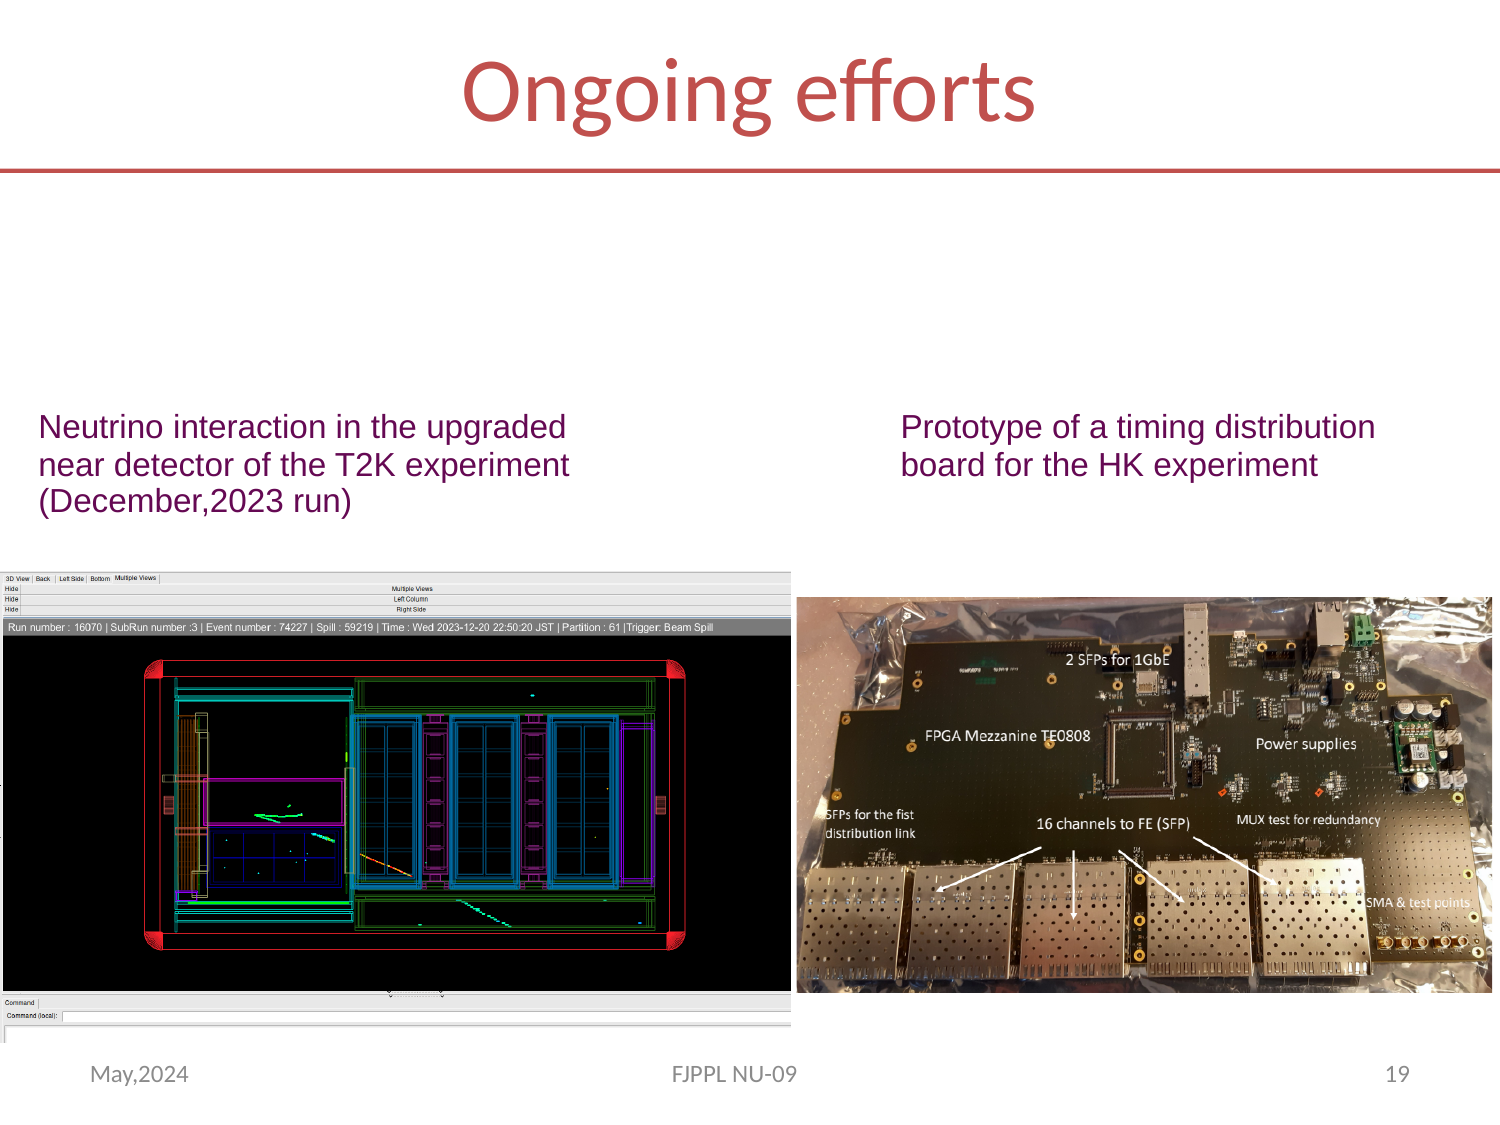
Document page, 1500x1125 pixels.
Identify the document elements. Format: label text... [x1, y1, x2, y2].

picture [0, 571, 791, 1043]
text_box Neutrino interaction in the upgraded near detector of the T2K experiment (December,2023 run) [23, 401, 615, 566]
text_box FJPPL NU-09 [464, 1042, 1005, 1103]
picture [796, 597, 1493, 993]
text_box Prototype of a timing distribution board for the HK experiment [885, 401, 1477, 519]
text_box <number> [1074, 1042, 1425, 1103]
text_box Ongoing efforts [75, 29, 1425, 141]
text_box May,2024 [74, 1043, 425, 1103]
